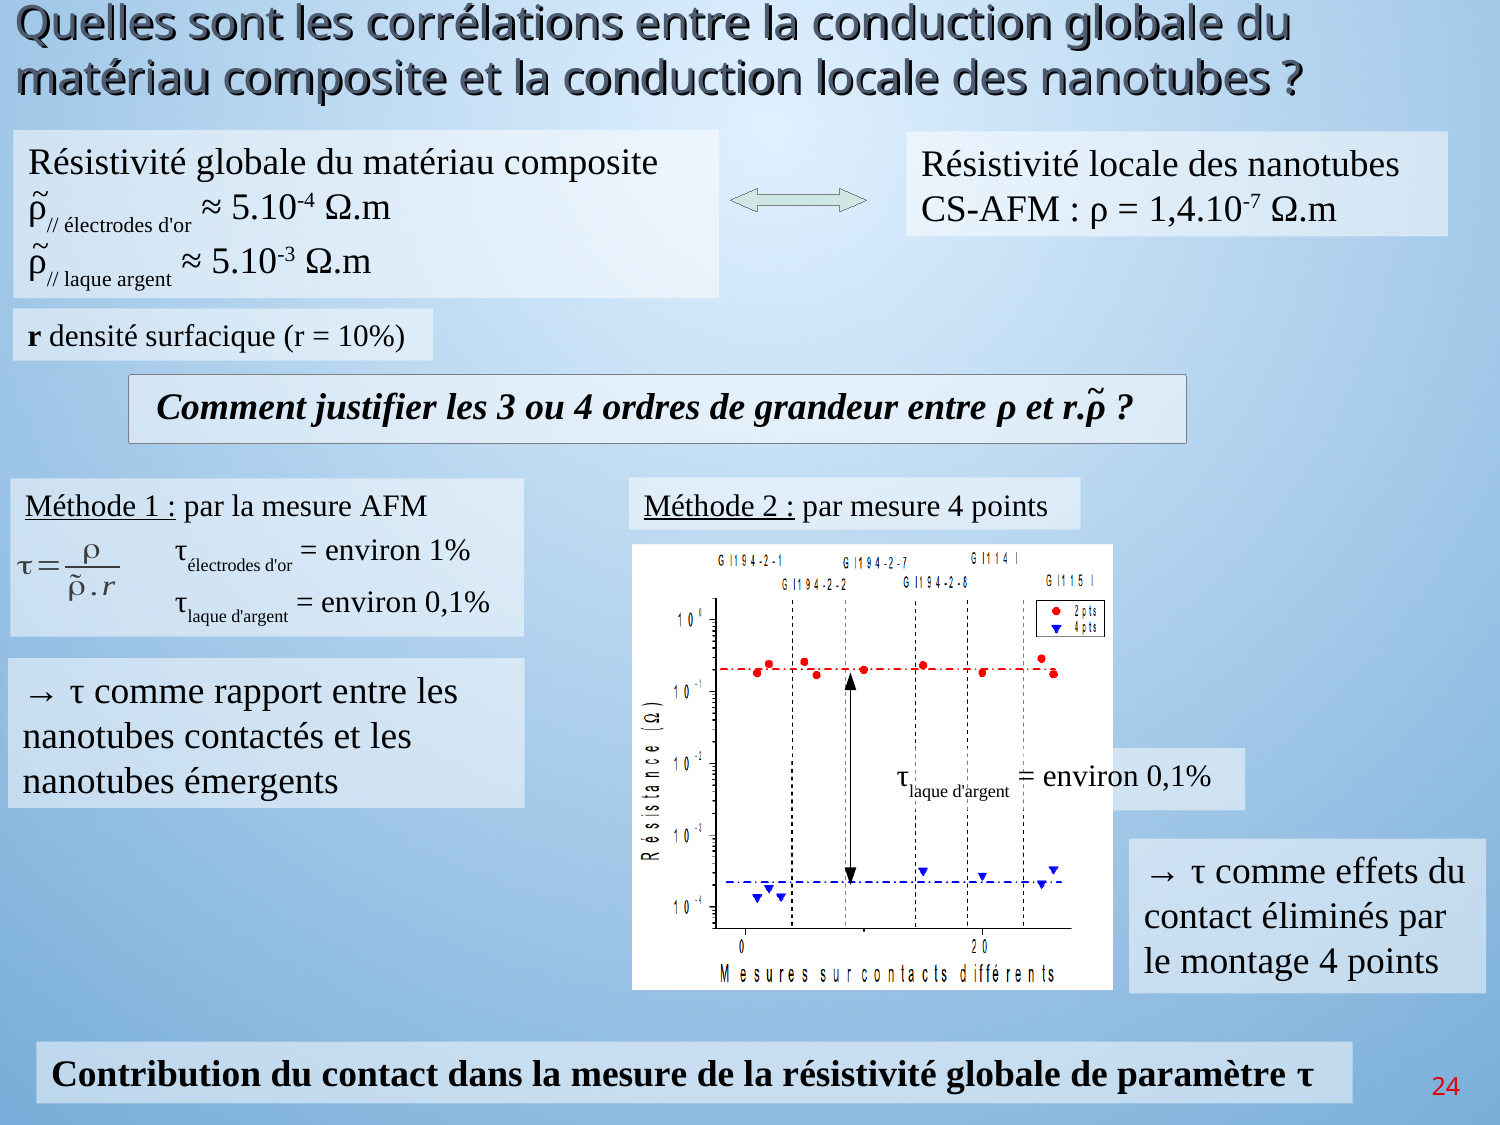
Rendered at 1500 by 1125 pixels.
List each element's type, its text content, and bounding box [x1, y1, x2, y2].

text_box ~ [17, 218, 64, 271]
text_box <numéro> [1353, 1062, 1476, 1103]
text_box r densité surfacique (r = 10%) [12, 308, 433, 361]
text_box Résistivité globale du matériau composite ρ// électrodes d'or ≈ 5.10-4 Ω.m ρ// laque argent ≈ 5.10-3 Ω.m [13, 129, 719, 299]
text_box Quelles sont les corrélations entre la conduction globale du matériau composite et la conduction locale des nanotubes ? [0, 0, 1500, 110]
picture [0, 110, 1500, 1125]
text_box Contribution du contact dans la mesure de la résistivité globale de paramètre τ [36, 1041, 1353, 1104]
text_box ~ [17, 165, 64, 218]
text_box ~ [1073, 362, 1120, 415]
text_box τlaque d'argent = environ 0,1% [881, 748, 1246, 811]
text_box [730, 188, 867, 212]
chart [7, 541, 129, 602]
text_box Comment justifier les 3 ou 4 ordres de grandeur entre ρ et r.ρ ? [128, 374, 1170, 446]
text_box Méthode 2 : par mesure 4 points [628, 477, 1081, 530]
text_box Méthode 1 : par la mesure AFM τélectrodes d'or = environ 1% τlaque d'argent = environ 0,1% [10, 478, 524, 637]
text_box [1170, 374, 1187, 444]
text_box Résistivité locale des nanotubes CS-AFM : ρ = 1,4.10-7 Ω.m [906, 131, 1448, 237]
text_box → τ comme rapport entre les nanotubes contactés et les nanotubes émergents [7, 658, 525, 808]
text_box → τ comme effets du contact éliminés par le montage 4 points [1129, 838, 1487, 994]
